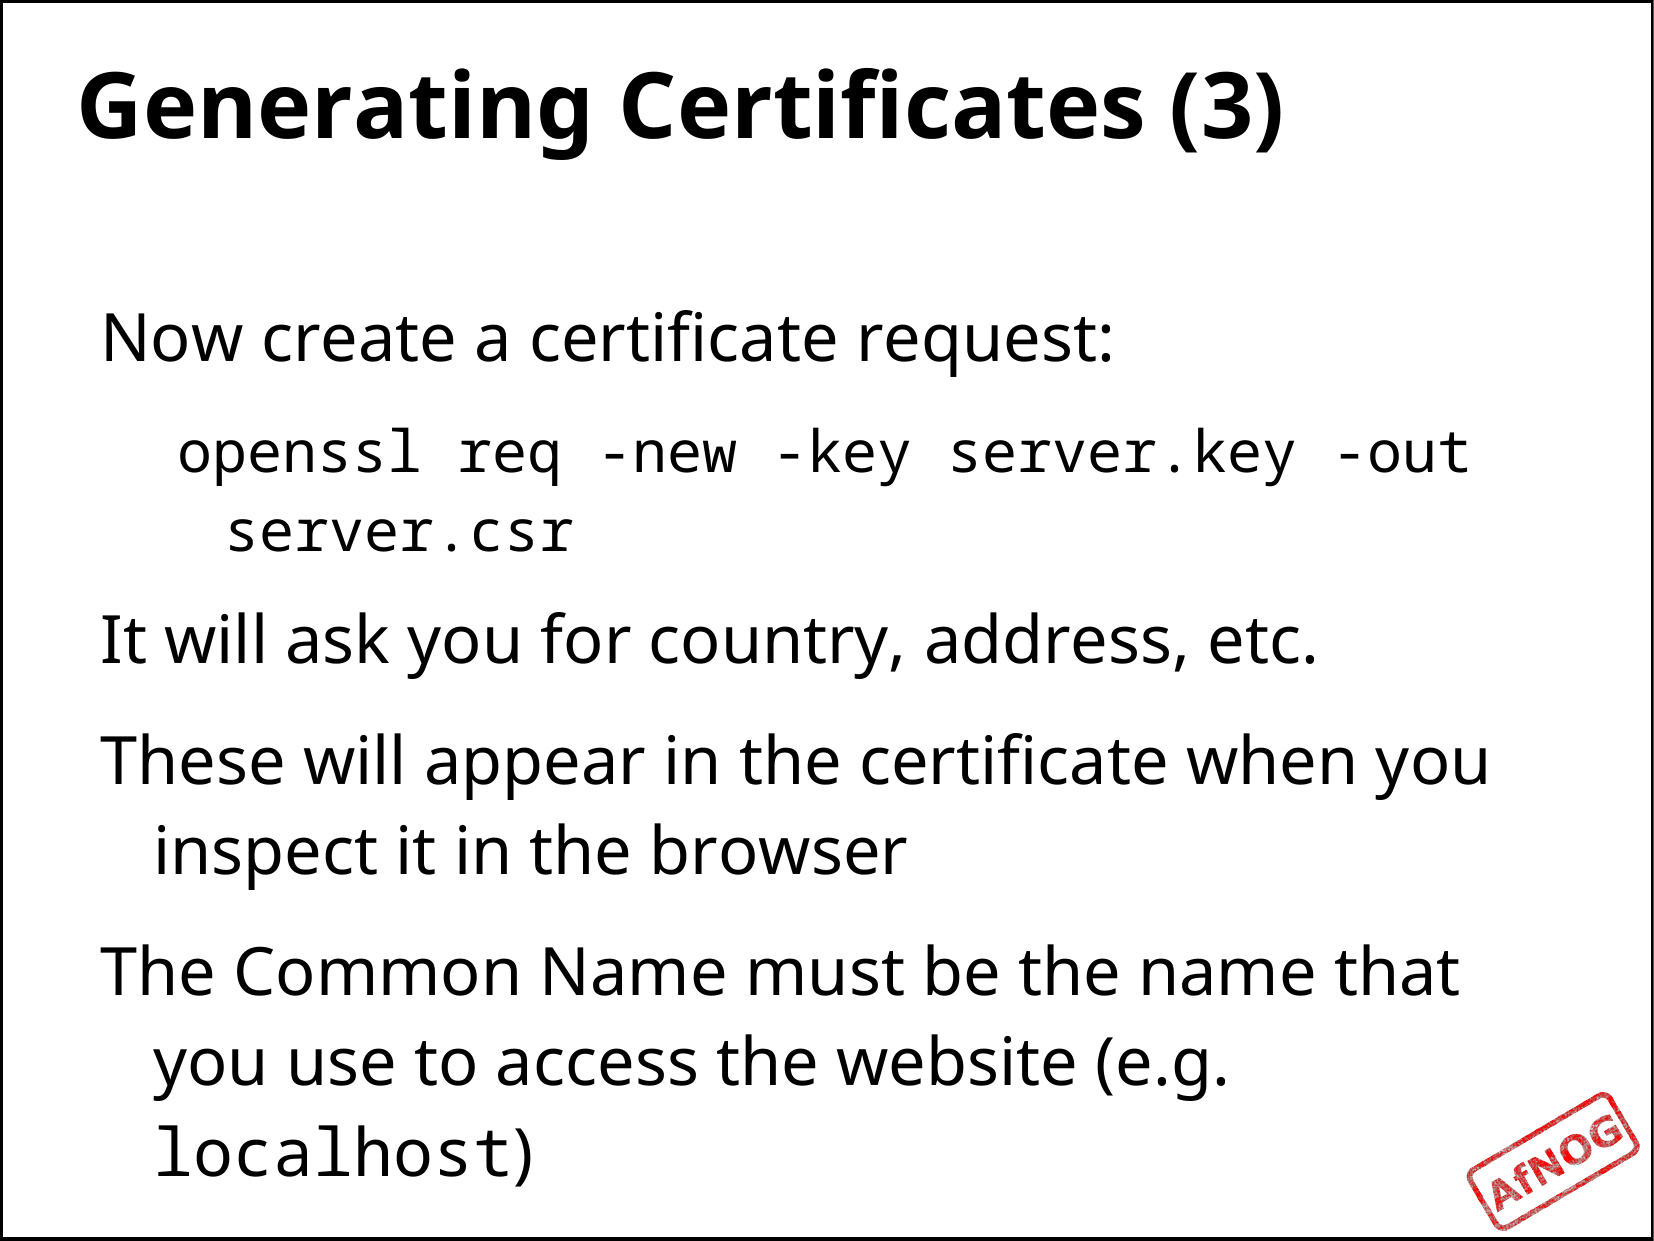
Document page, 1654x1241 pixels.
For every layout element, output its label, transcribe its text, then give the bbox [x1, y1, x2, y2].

list Now create a certificate request: openssl req -new -key server.key -out server.csr It will ask you for country, address, etc. These will appear in the certificate when you inspect it in the browser The Common Name must be the name that you use to access the website (e.g. localhost) [82, 290, 1571, 1094]
picture [1462, 1087, 1644, 1235]
title Generating Certificates (3) [76, 7, 1565, 200]
